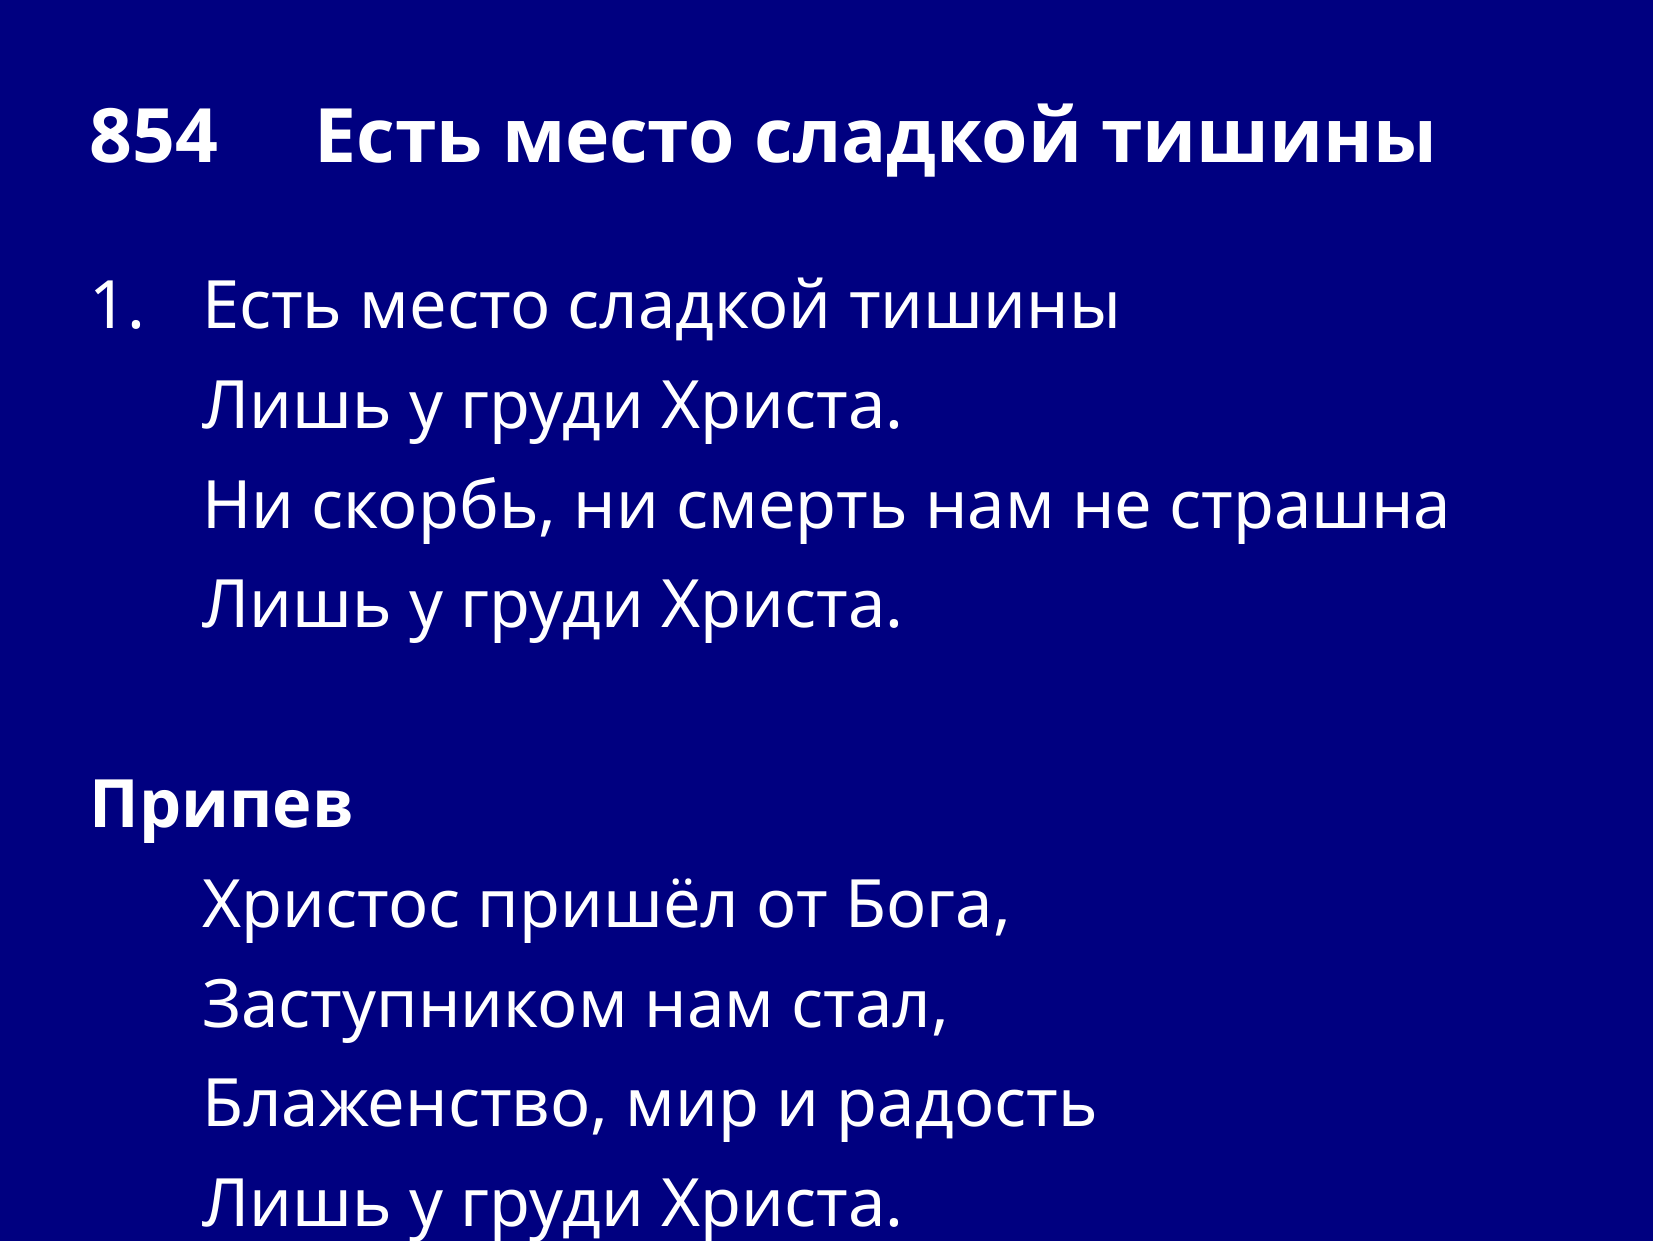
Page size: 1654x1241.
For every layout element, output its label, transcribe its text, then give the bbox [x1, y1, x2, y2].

text_box 1. Есть место сладкой тишины Лишь у груди Христа. Ни скорбь, ни смерть нам не страшна Лишь у груди Христа. Припев Христос пришёл от Бога, Заступником нам стал, Блаженство, мир и радость Лишь у груди Христа. [75, 188, 1576, 1163]
text_box 854 Есть место сладкой тишины [75, 75, 1576, 188]
